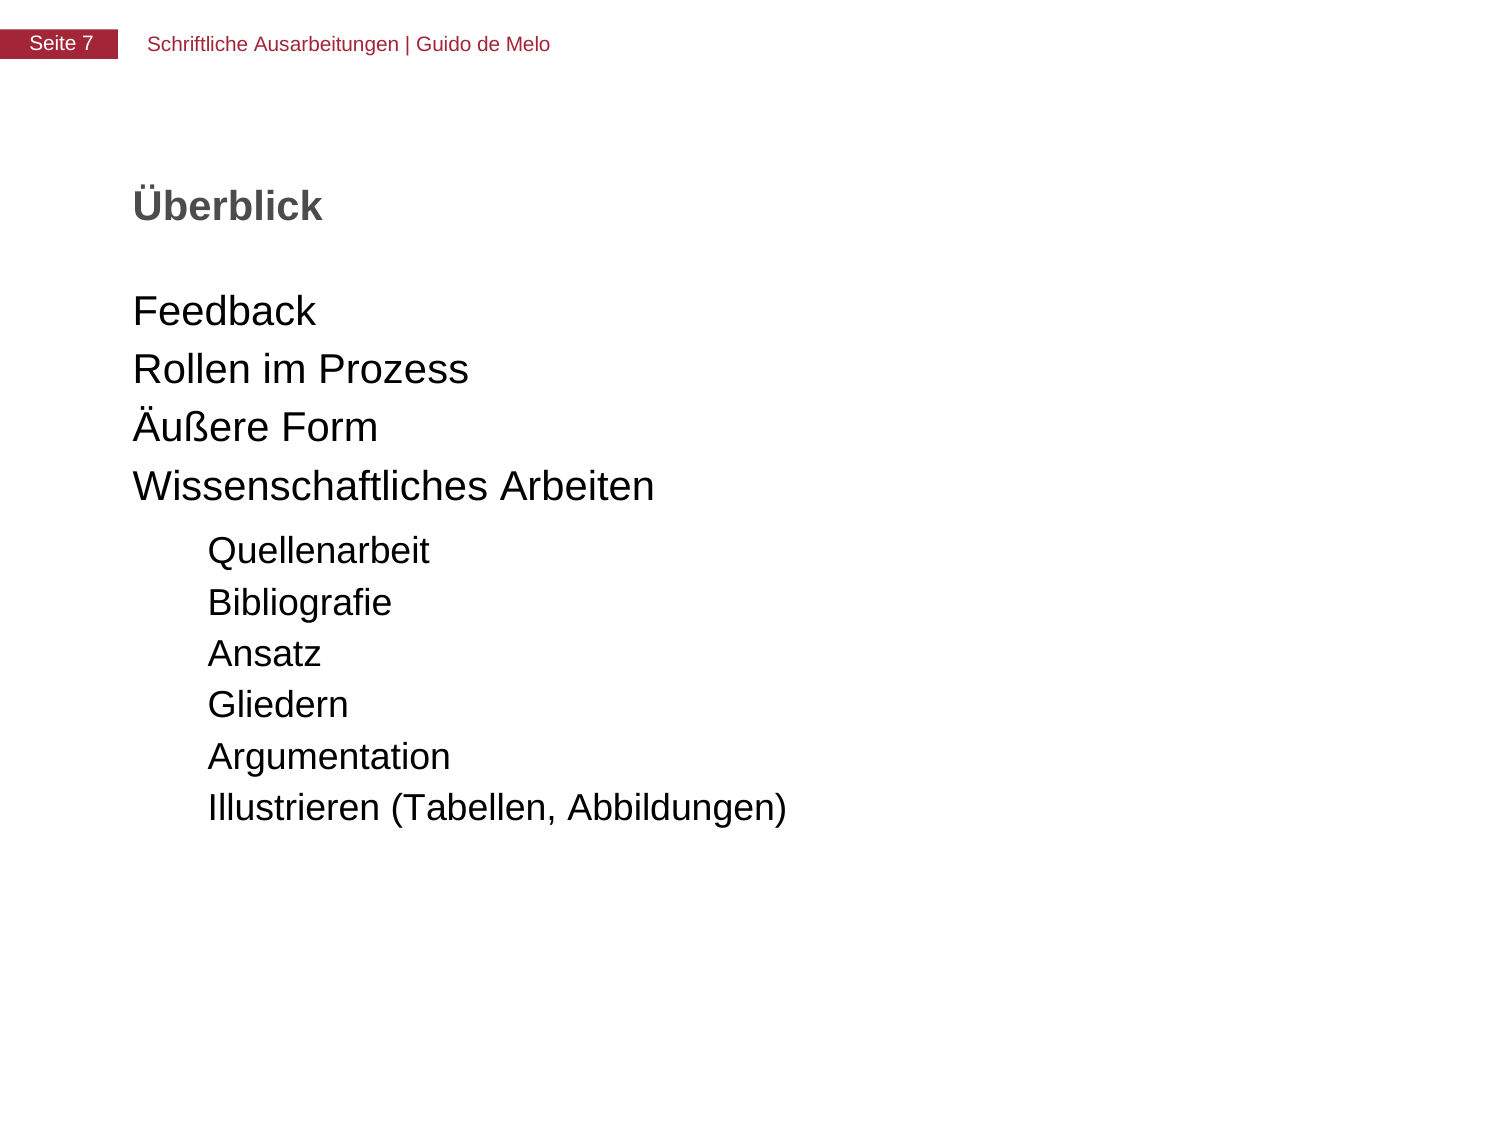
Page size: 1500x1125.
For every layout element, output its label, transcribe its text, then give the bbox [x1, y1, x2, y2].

title Überblick [132, 149, 1413, 258]
list Feedback Rollen im Prozess Äußere Form Wissenschaftliches Arbeiten Quellenarbeit Bibliografie Ansatz Gliedern Argumentation Illustrieren (Tabellen, Abbildungen) [132, 287, 1371, 873]
